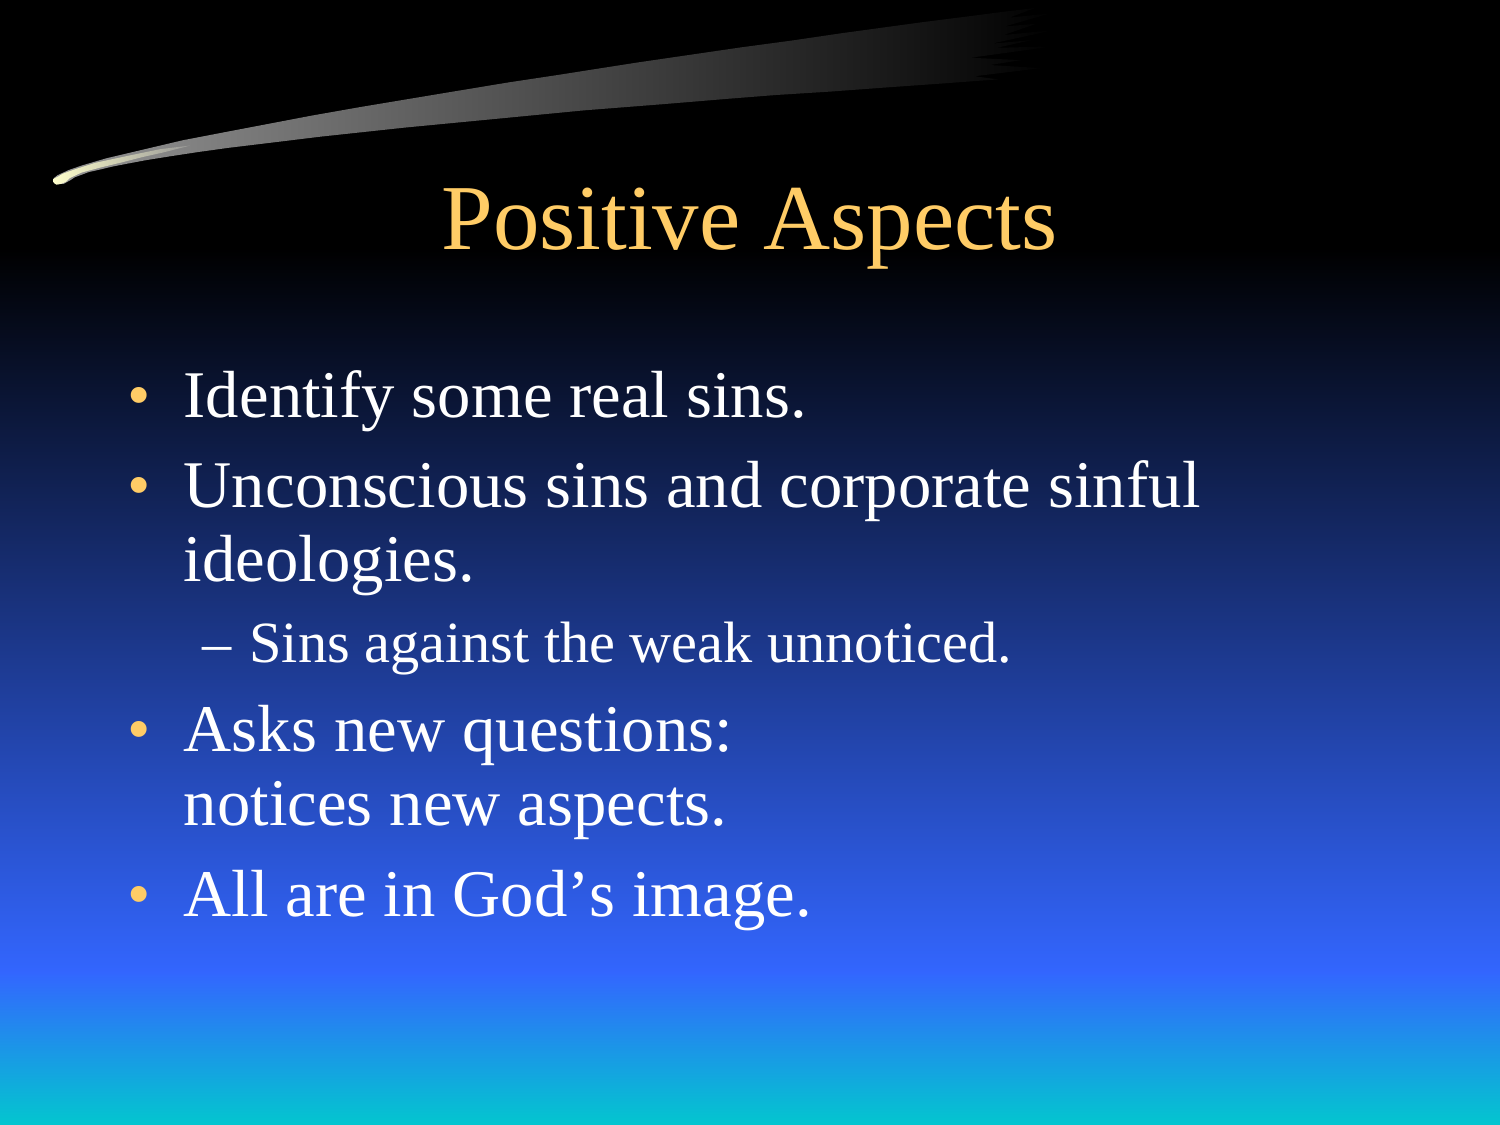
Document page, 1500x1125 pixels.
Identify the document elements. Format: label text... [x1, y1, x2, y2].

title Positive Aspects [112, 124, 1388, 313]
list Identify some real sins. Unconscious sins and corporate sinful ideologies. Sins against the weak unnoticed. Asks new questions: notices new aspects. All are in God’s image. [112, 350, 1388, 1026]
